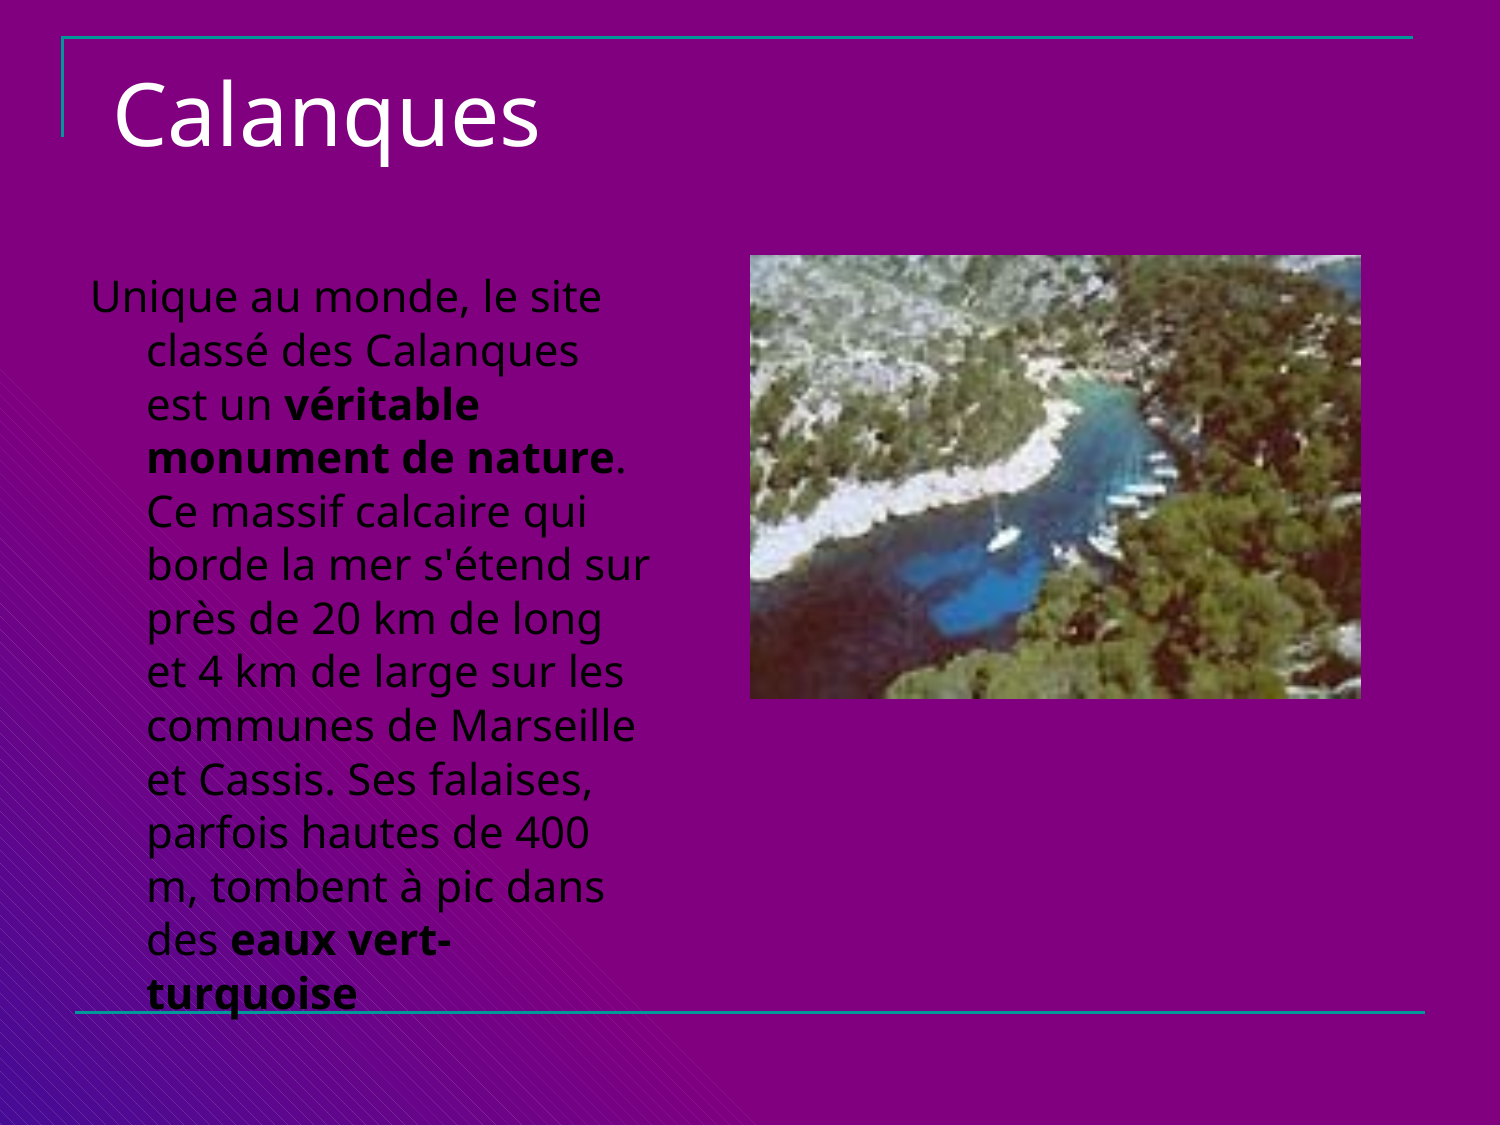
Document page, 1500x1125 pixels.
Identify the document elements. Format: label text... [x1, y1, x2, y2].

picture [750, 255, 1361, 699]
title Calanques [75, 45, 1426, 233]
list Unique au monde, le site classé des Calanques est un véritable monument de nature. Ce massif calcaire qui borde la mer s'étend sur près de 20 km de long et 4 km de large sur les communes de Marseille et Cassis. Ses falaises, parfois hautes de 400 m, tombent à pic dans des eaux vert-turquoise [75, 262, 668, 1082]
